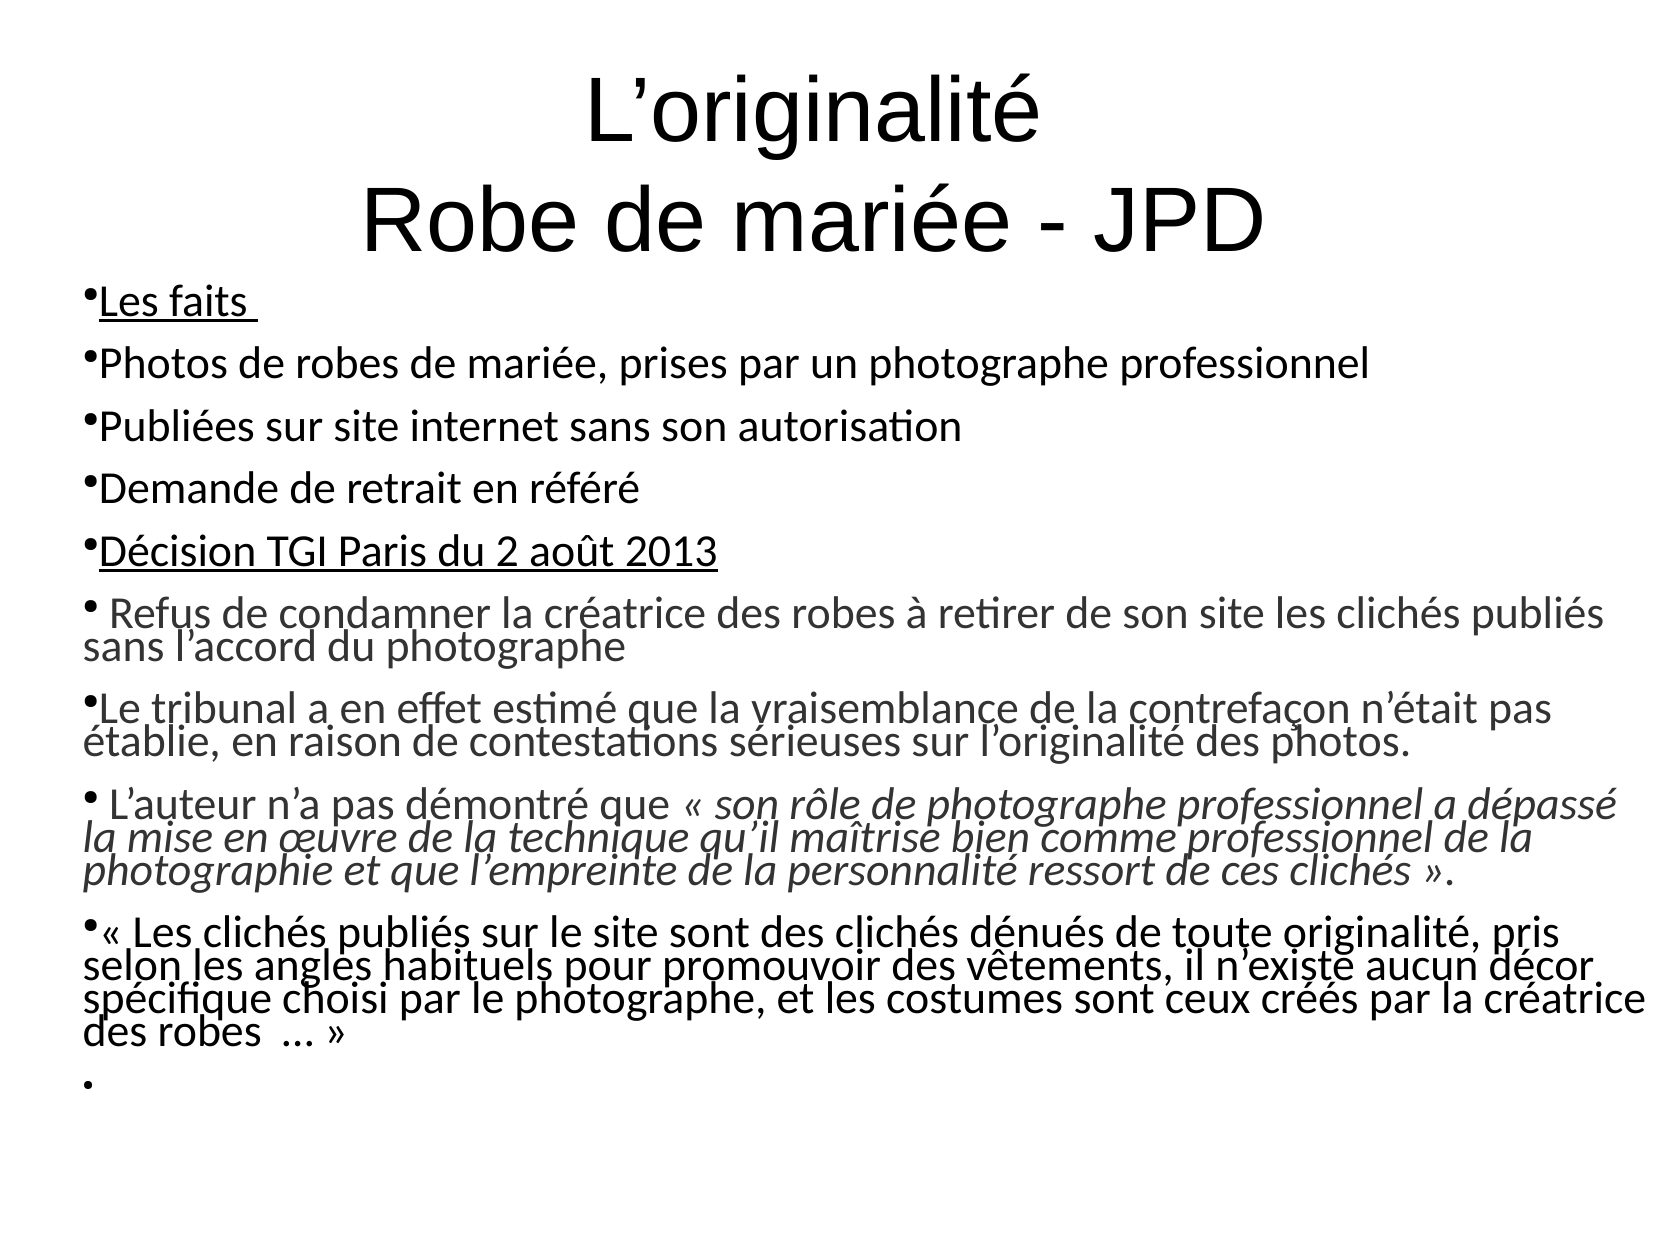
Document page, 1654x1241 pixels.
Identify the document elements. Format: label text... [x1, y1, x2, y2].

list Les faits Photos de robes de mariée, prises par un photographe professionnel Publiées sur site internet sans son autorisation Demande de retrait en référé Décision TGI Paris du 2 août 2013 Refus de condamner la créatrice des robes à retirer de son site les clichés publiés sans l’accord du photographe Le tribunal a en effet estimé que la vraisemblance de la contrefaçon n’était pas établie, en raison de contestations sérieuses sur l’originalité des photos. L’auteur n’a pas démontré que « son rôle de photographe professionnel a dépassé la mise en œuvre de la technique qu’il maîtrise bien comme professionnel de la photographie et que l’empreinte de la personnalité ressort de ces clichés ». « Les clichés publiés sur le site sont des clichés dénués de toute originalité, pris selon les angles habituels pour promouvoir des vêtements, il n’existe aucun décor spécifique choisi par le photographe, et les costumes sont ceux créés par la créatrice des robes … » [82, 290, 1654, 1140]
title L’originalité Robe de mariée - JPD [82, 49, 1571, 257]
